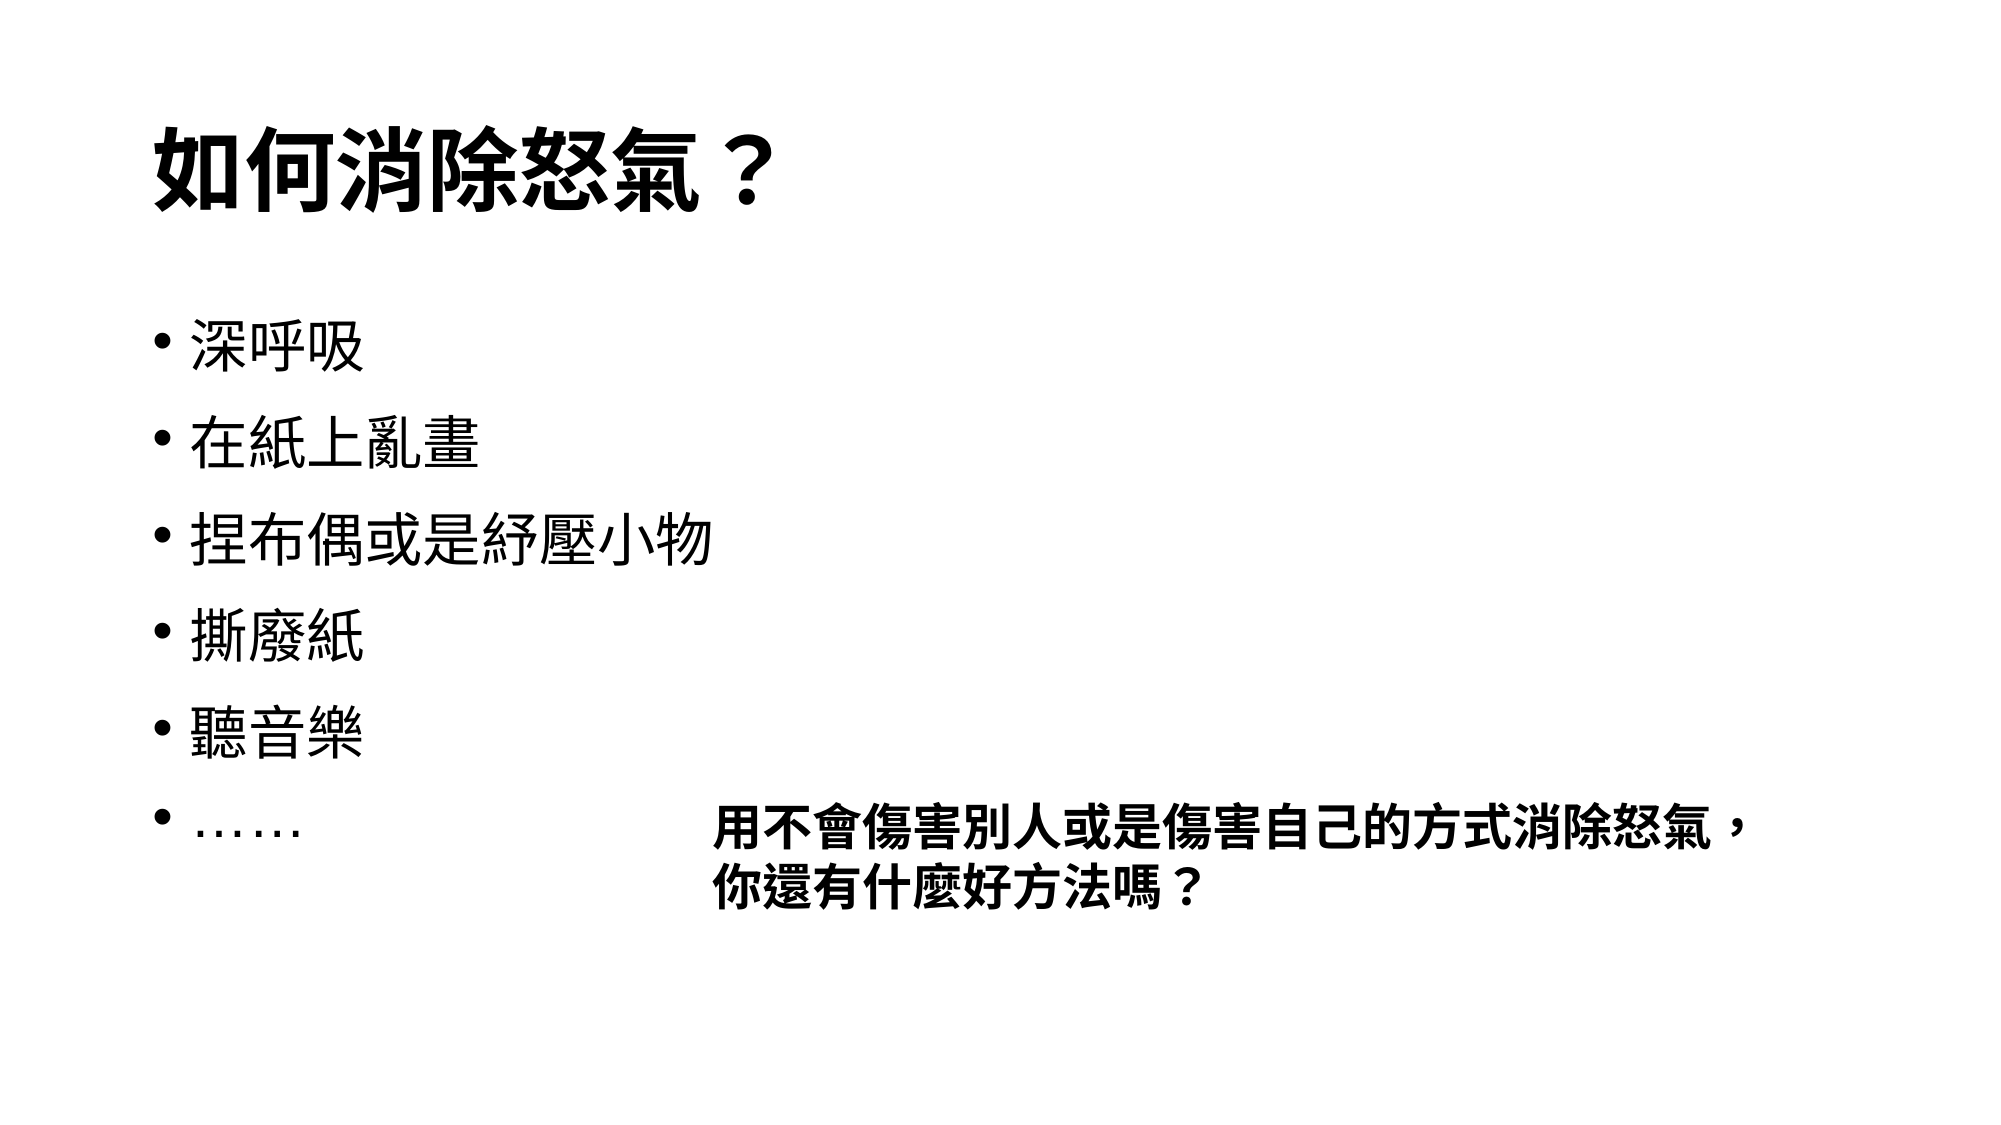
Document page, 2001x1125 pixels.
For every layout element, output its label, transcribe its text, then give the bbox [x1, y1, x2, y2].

text_box [644, 749, 1806, 1039]
title 如何消除怒氣？ [137, 59, 1863, 278]
list 深呼吸 在紙上亂畫 捏布偶或是紓壓小物 撕廢紙 聽音樂 …… [137, 299, 1863, 1014]
text_box 用不會傷害別人或是傷害自己的方式消除怒氣， 你還有什麼好方法嗎？ [697, 788, 1774, 924]
